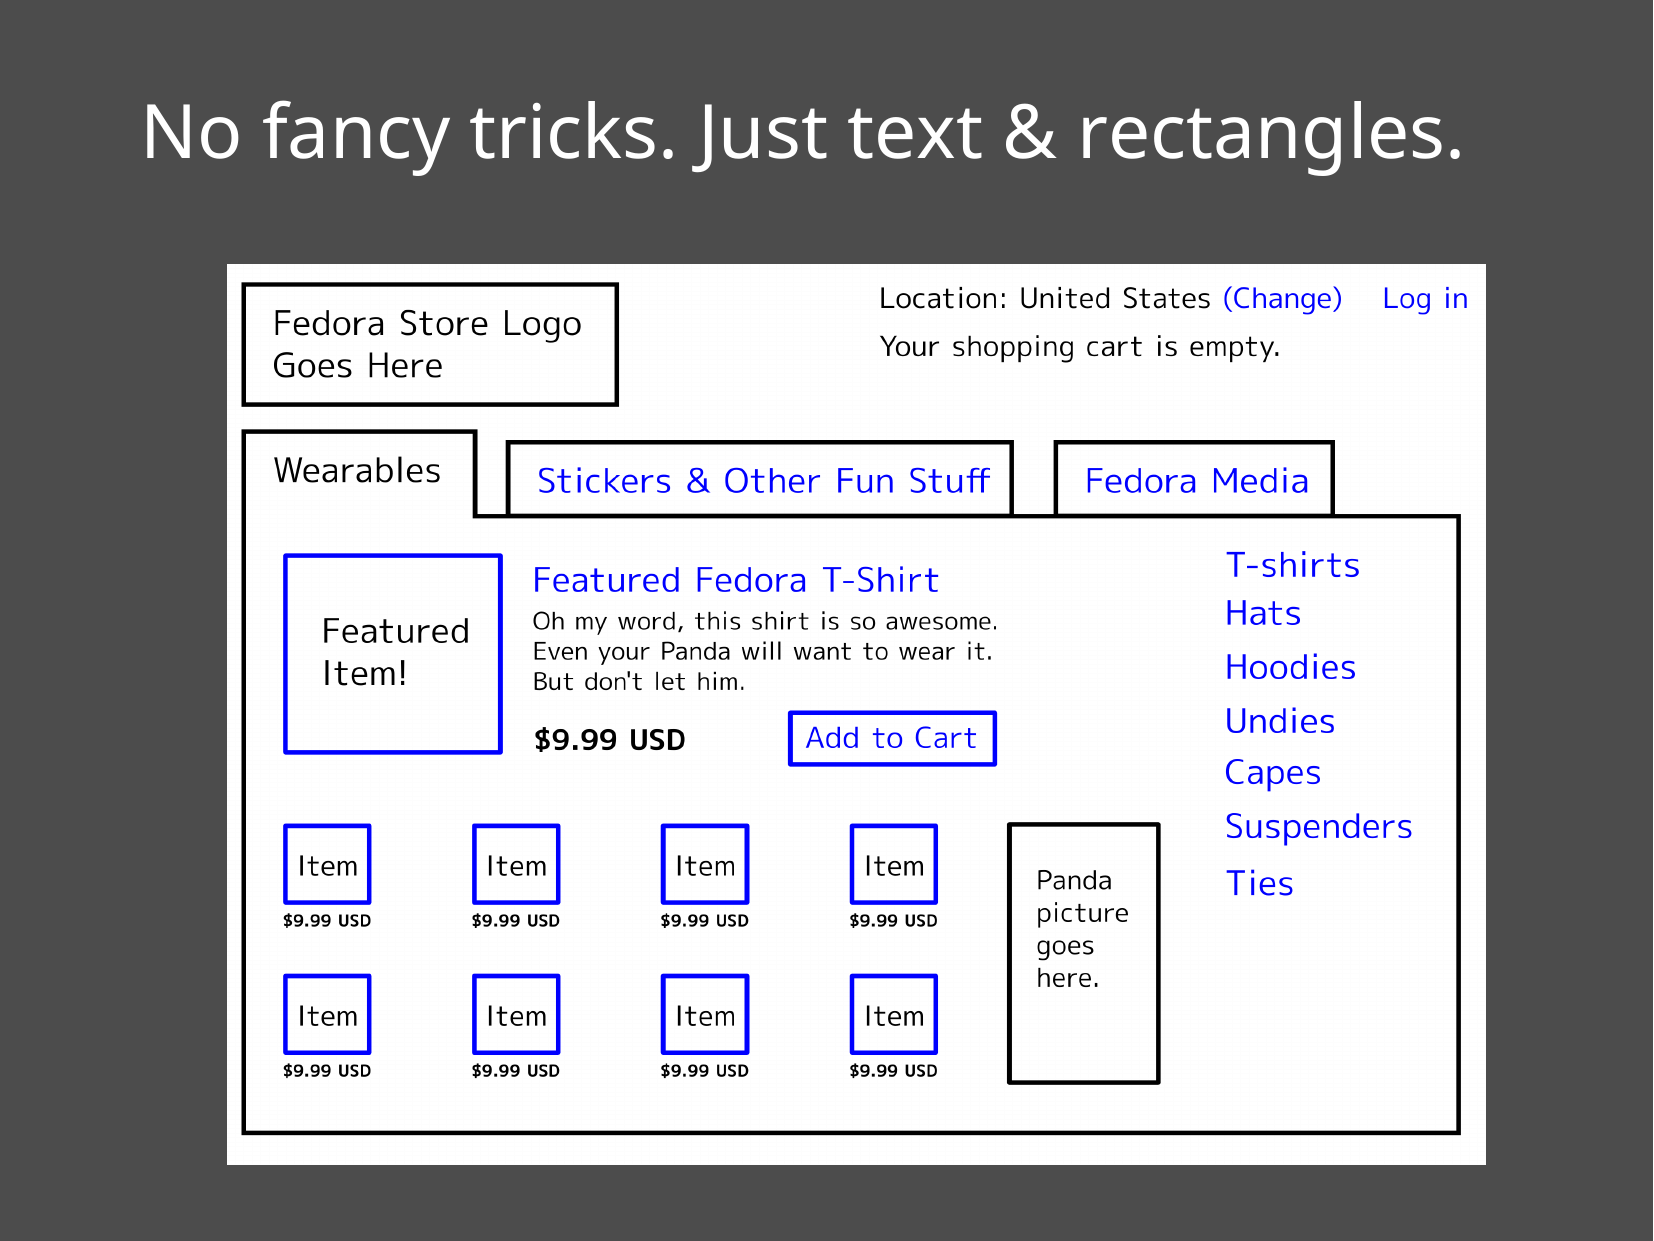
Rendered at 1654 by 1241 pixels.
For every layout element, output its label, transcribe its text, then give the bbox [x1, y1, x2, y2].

title No fancy tricks. Just text & rectangles. [53, 6, 1554, 269]
picture [227, 264, 1486, 1165]
